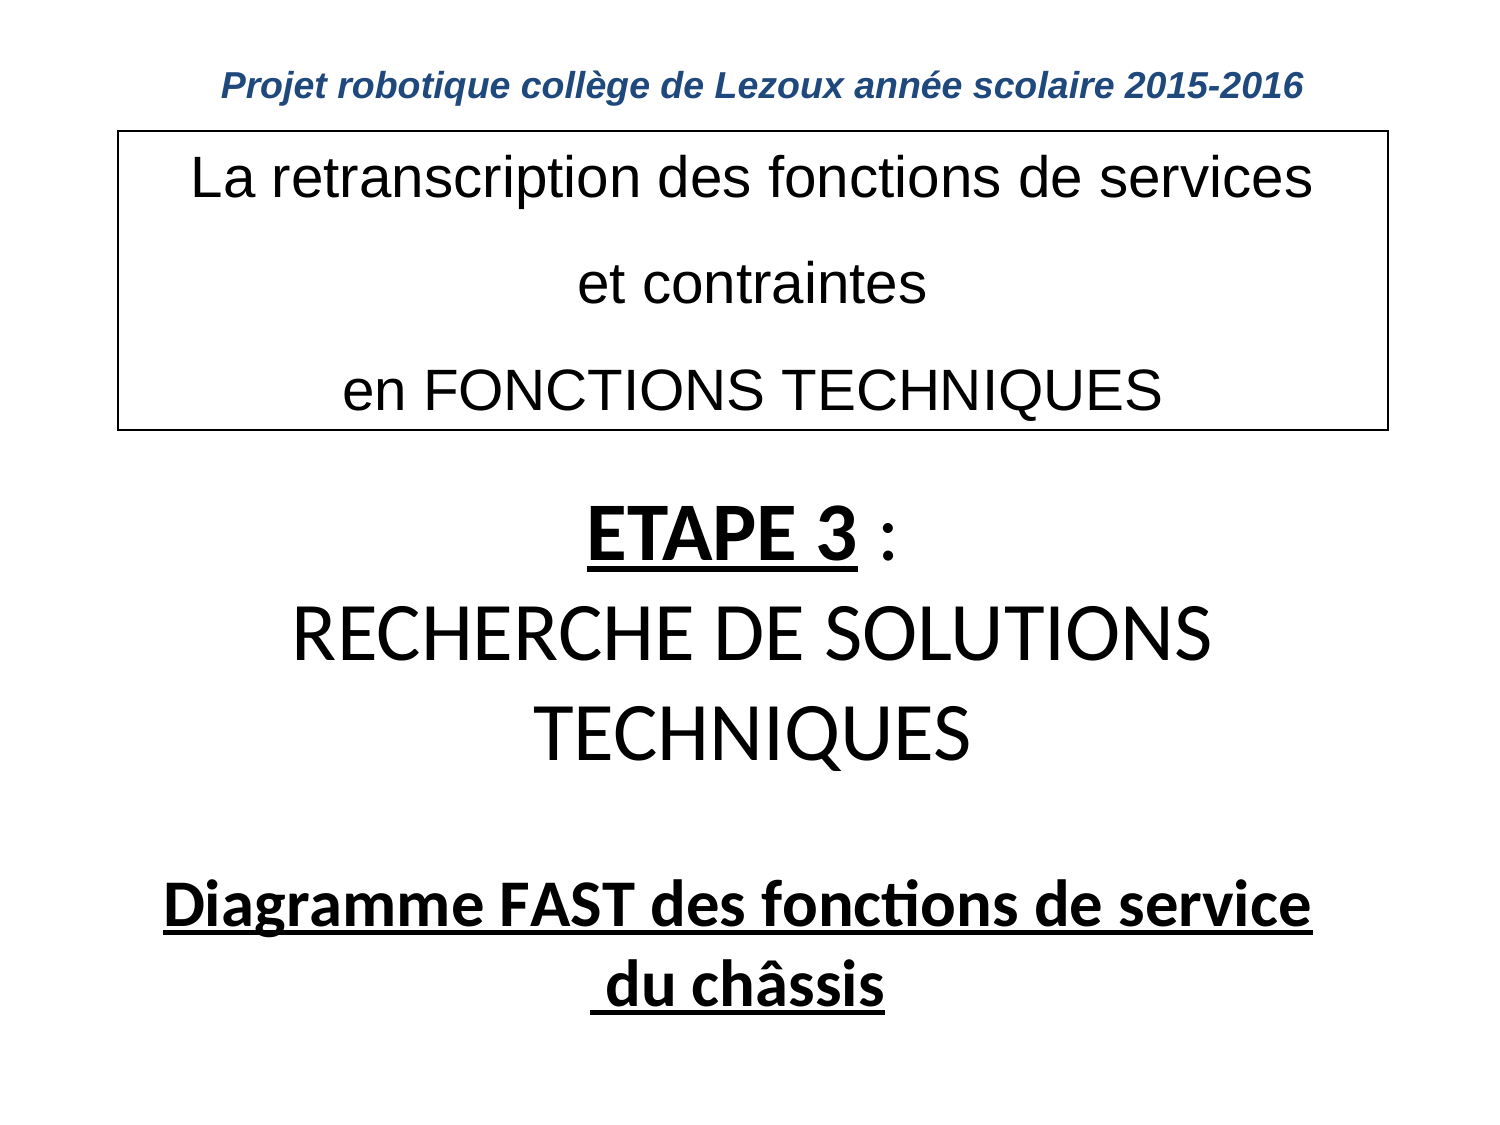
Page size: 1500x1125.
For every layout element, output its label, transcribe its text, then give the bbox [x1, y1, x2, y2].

title ETAPE 3 : RECHERCHE DE SOLUTIONS TECHNIQUES [117, 470, 1388, 786]
text_box Projet robotique collège de Lezoux année scolaire 2015-2016 [162, 24, 1363, 131]
text_box La retranscription des fonctions de services et contraintes en FONCTIONS TECHNIQUES [117, 131, 1388, 430]
text_box Diagramme FAST des fonctions de service du châssis [117, 851, 1359, 1028]
